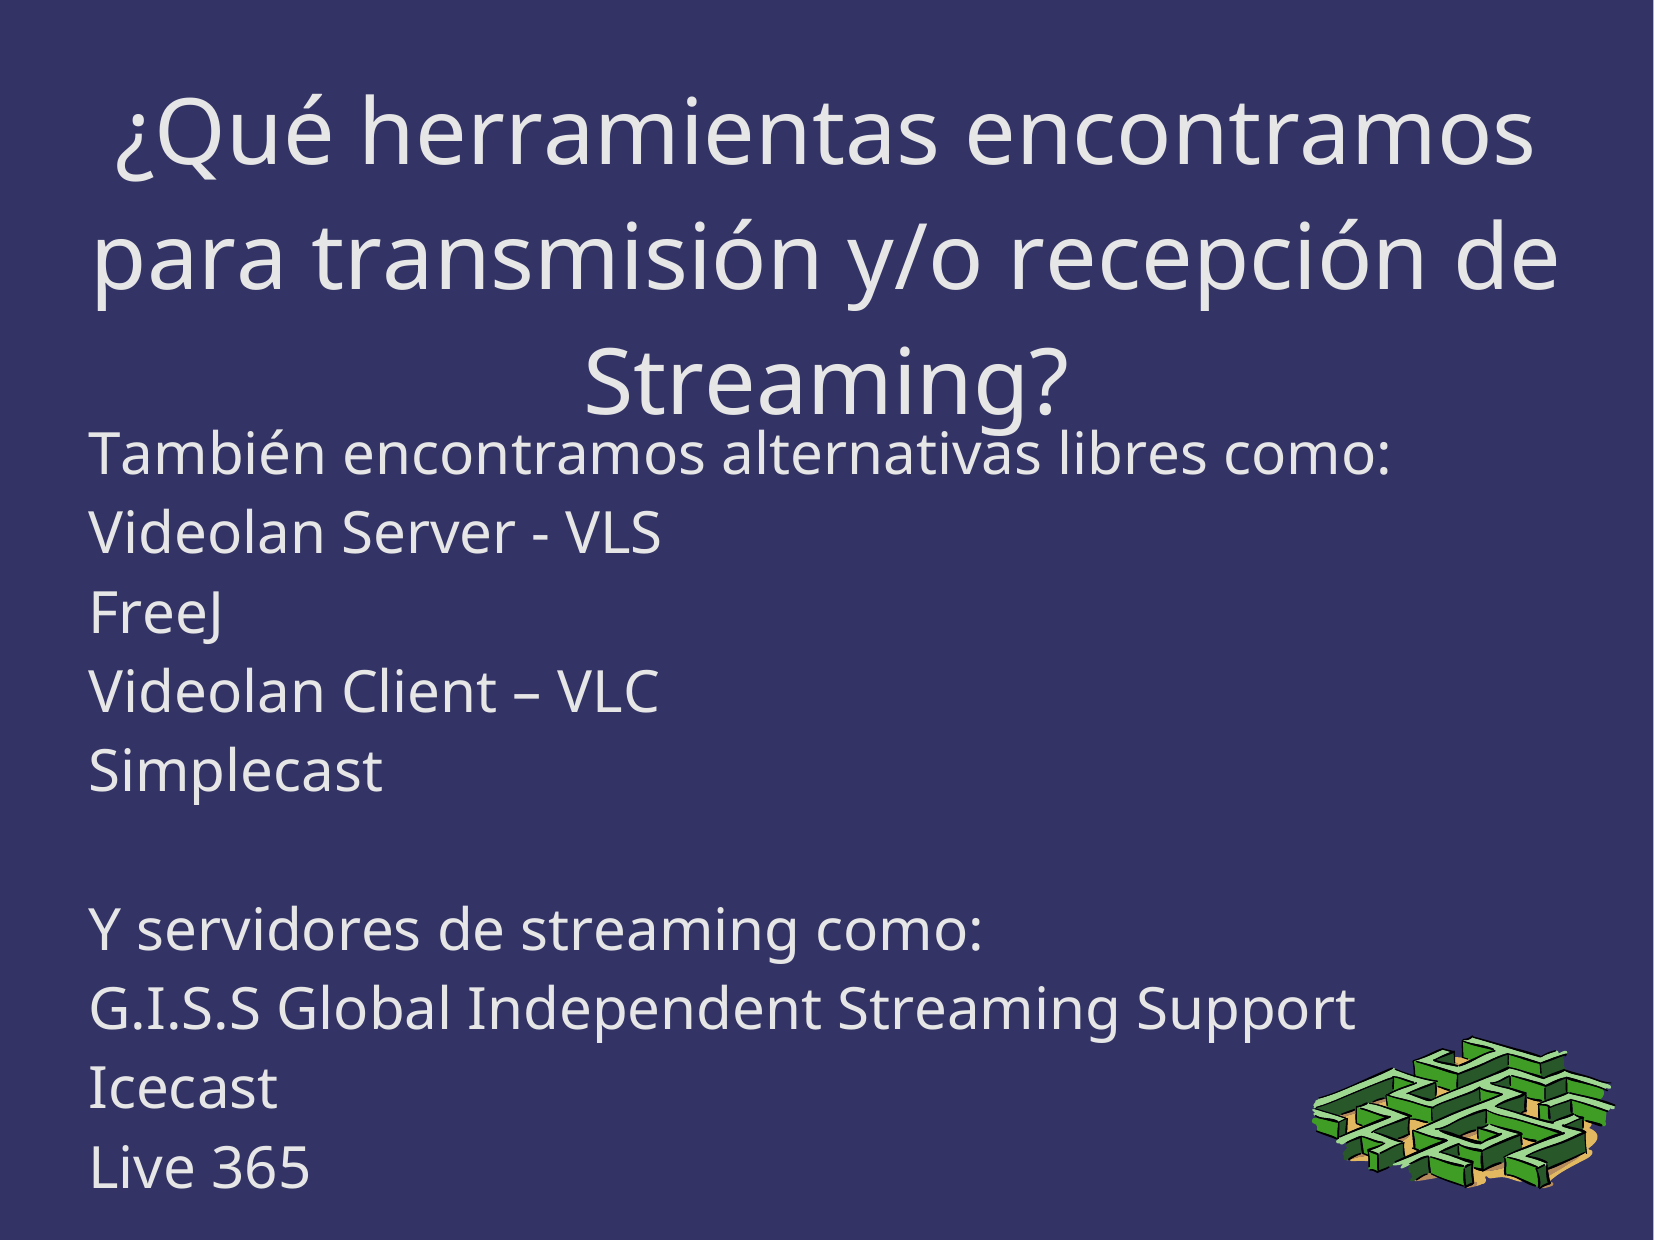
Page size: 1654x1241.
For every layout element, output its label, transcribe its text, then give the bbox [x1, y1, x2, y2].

subtitle También encontramos alternativas libres como: Videolan Server - VLS FreeJ Videolan Client – VLC Simplecast Y servidores de streaming como: G.I.S.S Global Independent Streaming Support Icecast Live 365 [88, 418, 1570, 1200]
title ¿Qué herramientas encontramos para transmisión y/o recepción de Streaming? [59, 93, 1595, 415]
